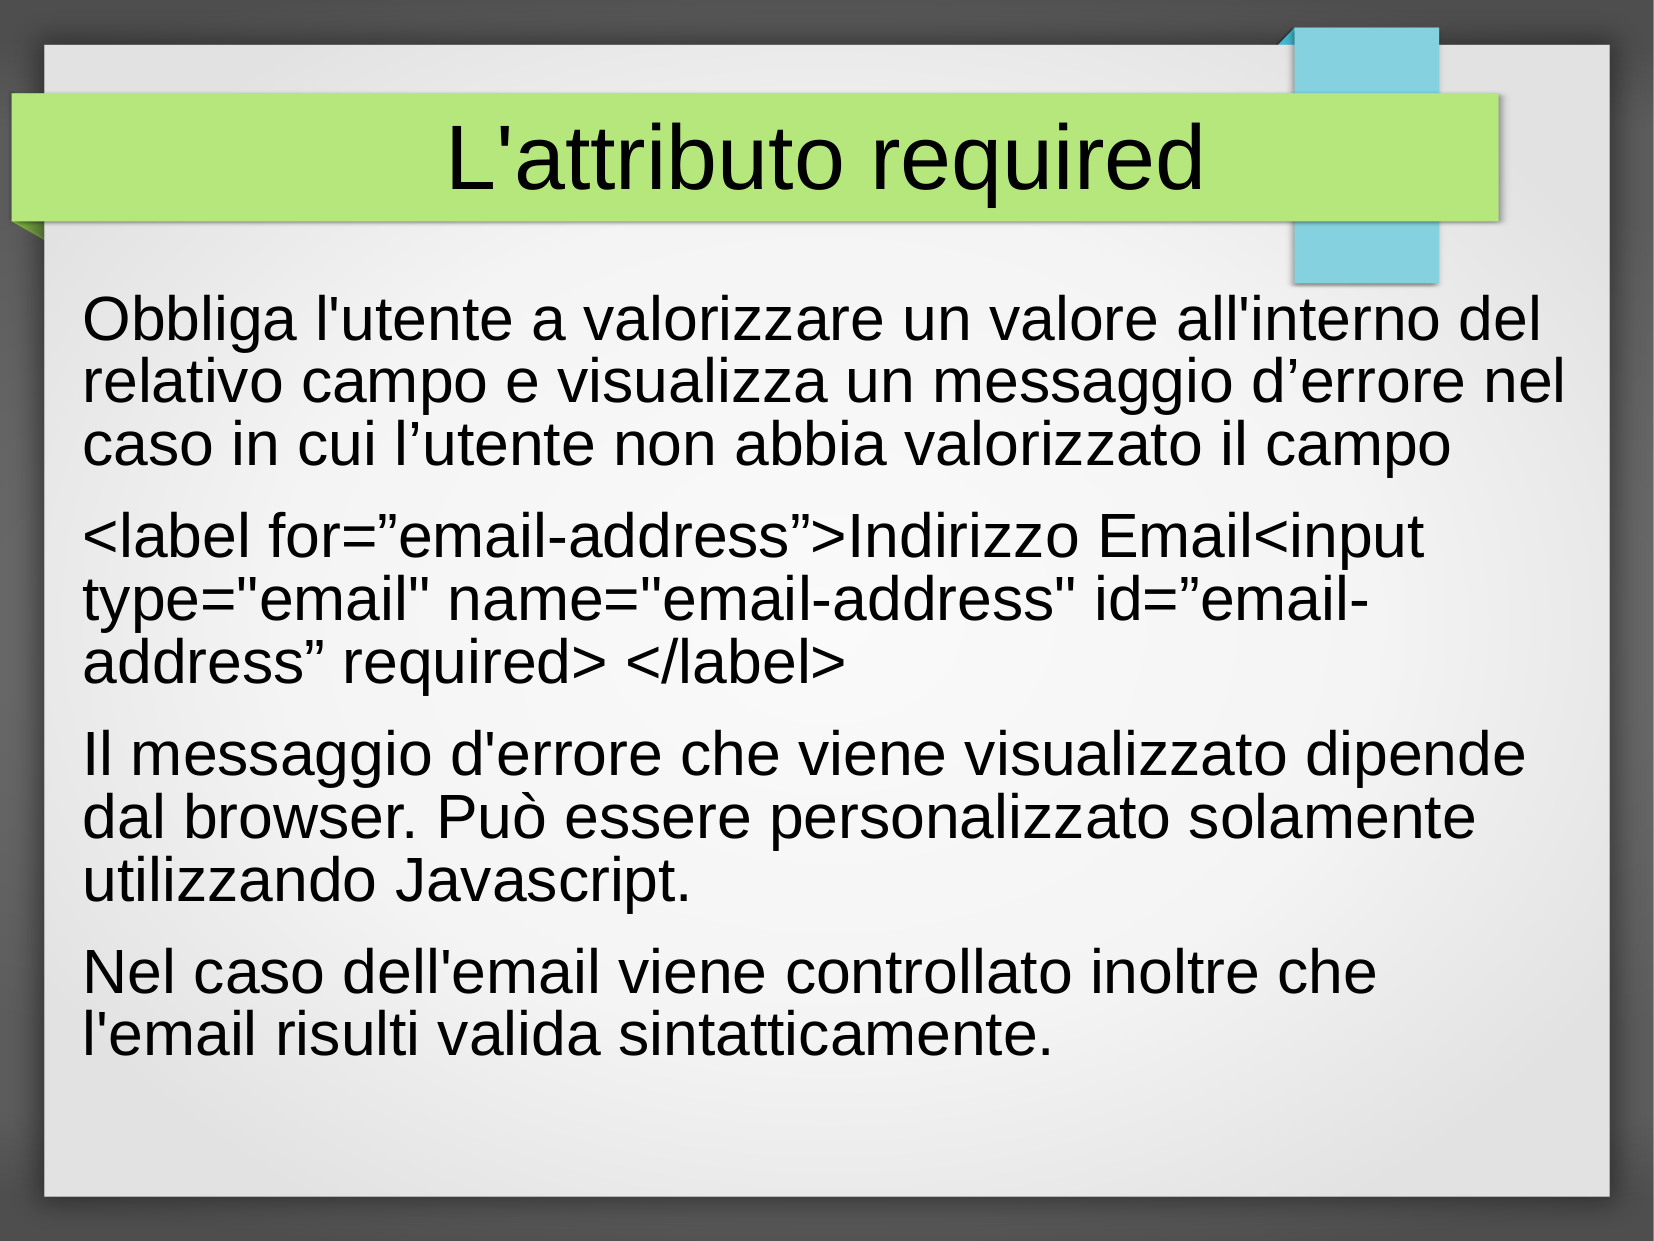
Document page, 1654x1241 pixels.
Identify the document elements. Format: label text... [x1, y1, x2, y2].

title L'attributo required [82, 49, 1571, 257]
list Obbliga l'utente a valorizzare un valore all'interno del relativo campo e visualizza un messaggio d’errore nel caso in cui l’utente non abbia valorizzato il campo <label for=”email-address”>Indirizzo Email<input type="email" name="email-address" id=”email-address” required> </label> Il messaggio d'errore che viene visualizzato dipende dal browser. Può essere personalizzato solamente utilizzando Javascript. Nel caso dell'email viene controllato inoltre che l'email risulti valida sintatticamente. [82, 290, 1571, 1146]
picture [0, 0, 1654, 1241]
